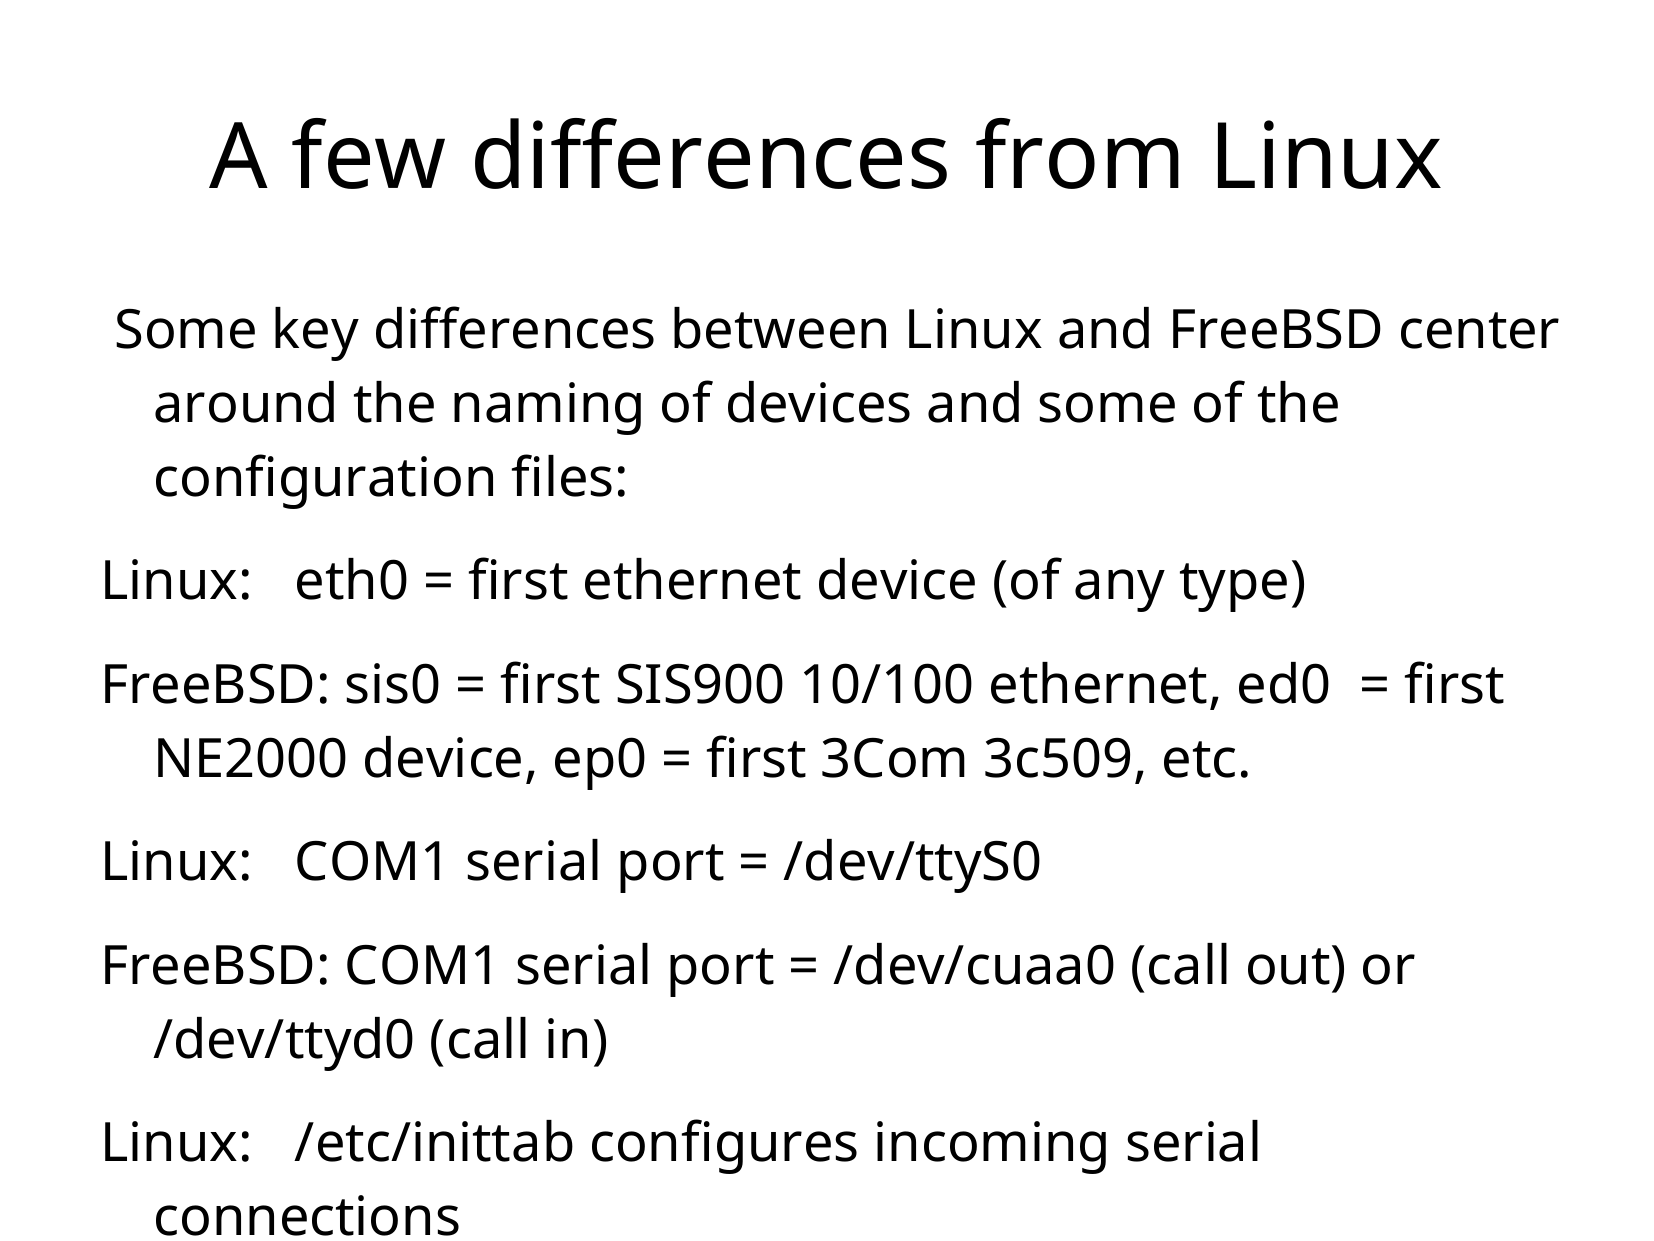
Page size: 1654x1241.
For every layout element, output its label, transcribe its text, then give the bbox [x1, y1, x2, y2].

list Some key differences between Linux and FreeBSD center around the naming of devices and some of the configuration files: Linux: eth0 = first ethernet device (of any type) FreeBSD: sis0 = first SIS900 10/100 ethernet, ed0 = first NE2000 device, ep0 = first 3Com 3c509, etc. Linux: COM1 serial port = /dev/ttyS0 FreeBSD: COM1 serial port = /dev/cuaa0 (call out) or /dev/ttyd0 (call in) Linux: /etc/inittab configures incoming serial connections FreeBSD: /etc/ttys configures incoming serial connections [82, 290, 1571, 1188]
title A few differences from Linux [82, 49, 1571, 257]
